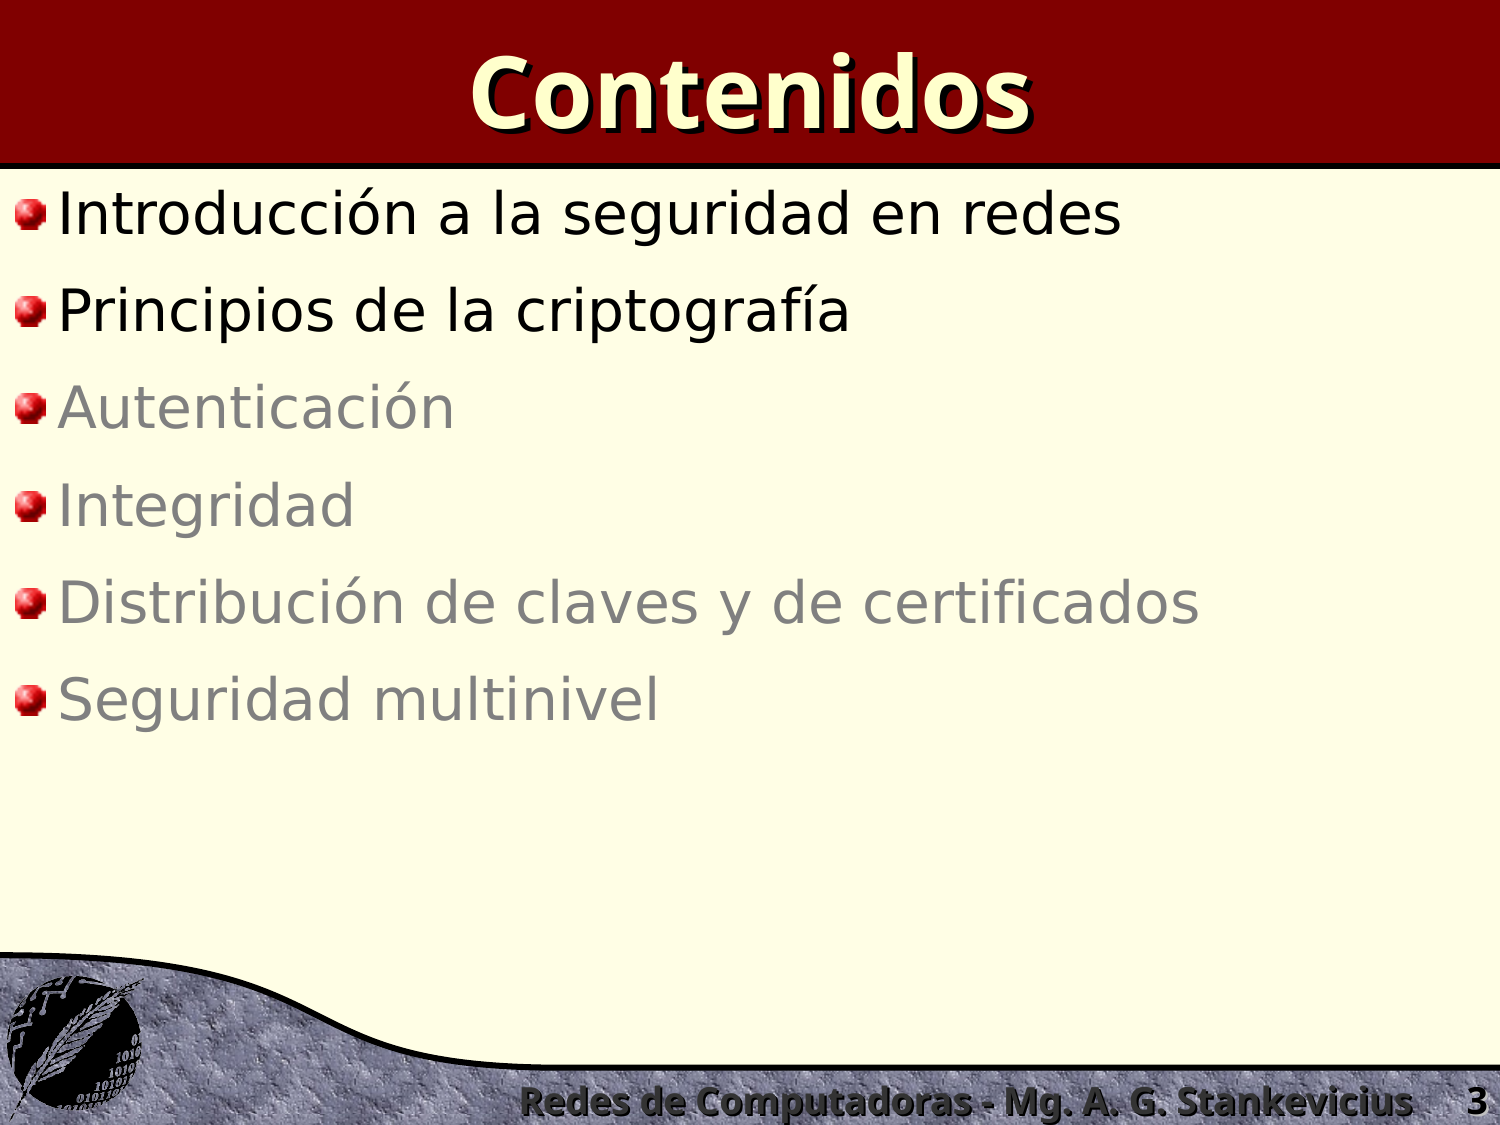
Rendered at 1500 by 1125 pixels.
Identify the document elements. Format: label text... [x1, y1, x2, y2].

title Contenidos [15, 5, 1485, 160]
picture [1047, 1100, 1054, 1110]
picture [790, 1100, 795, 1110]
list Introducción a la seguridad en redes Principios de la criptografía Autenticación Integridad Distribución de claves y de certificados Seguridad multinivel [0, 180, 1500, 930]
picture [0, 959, 1500, 1125]
